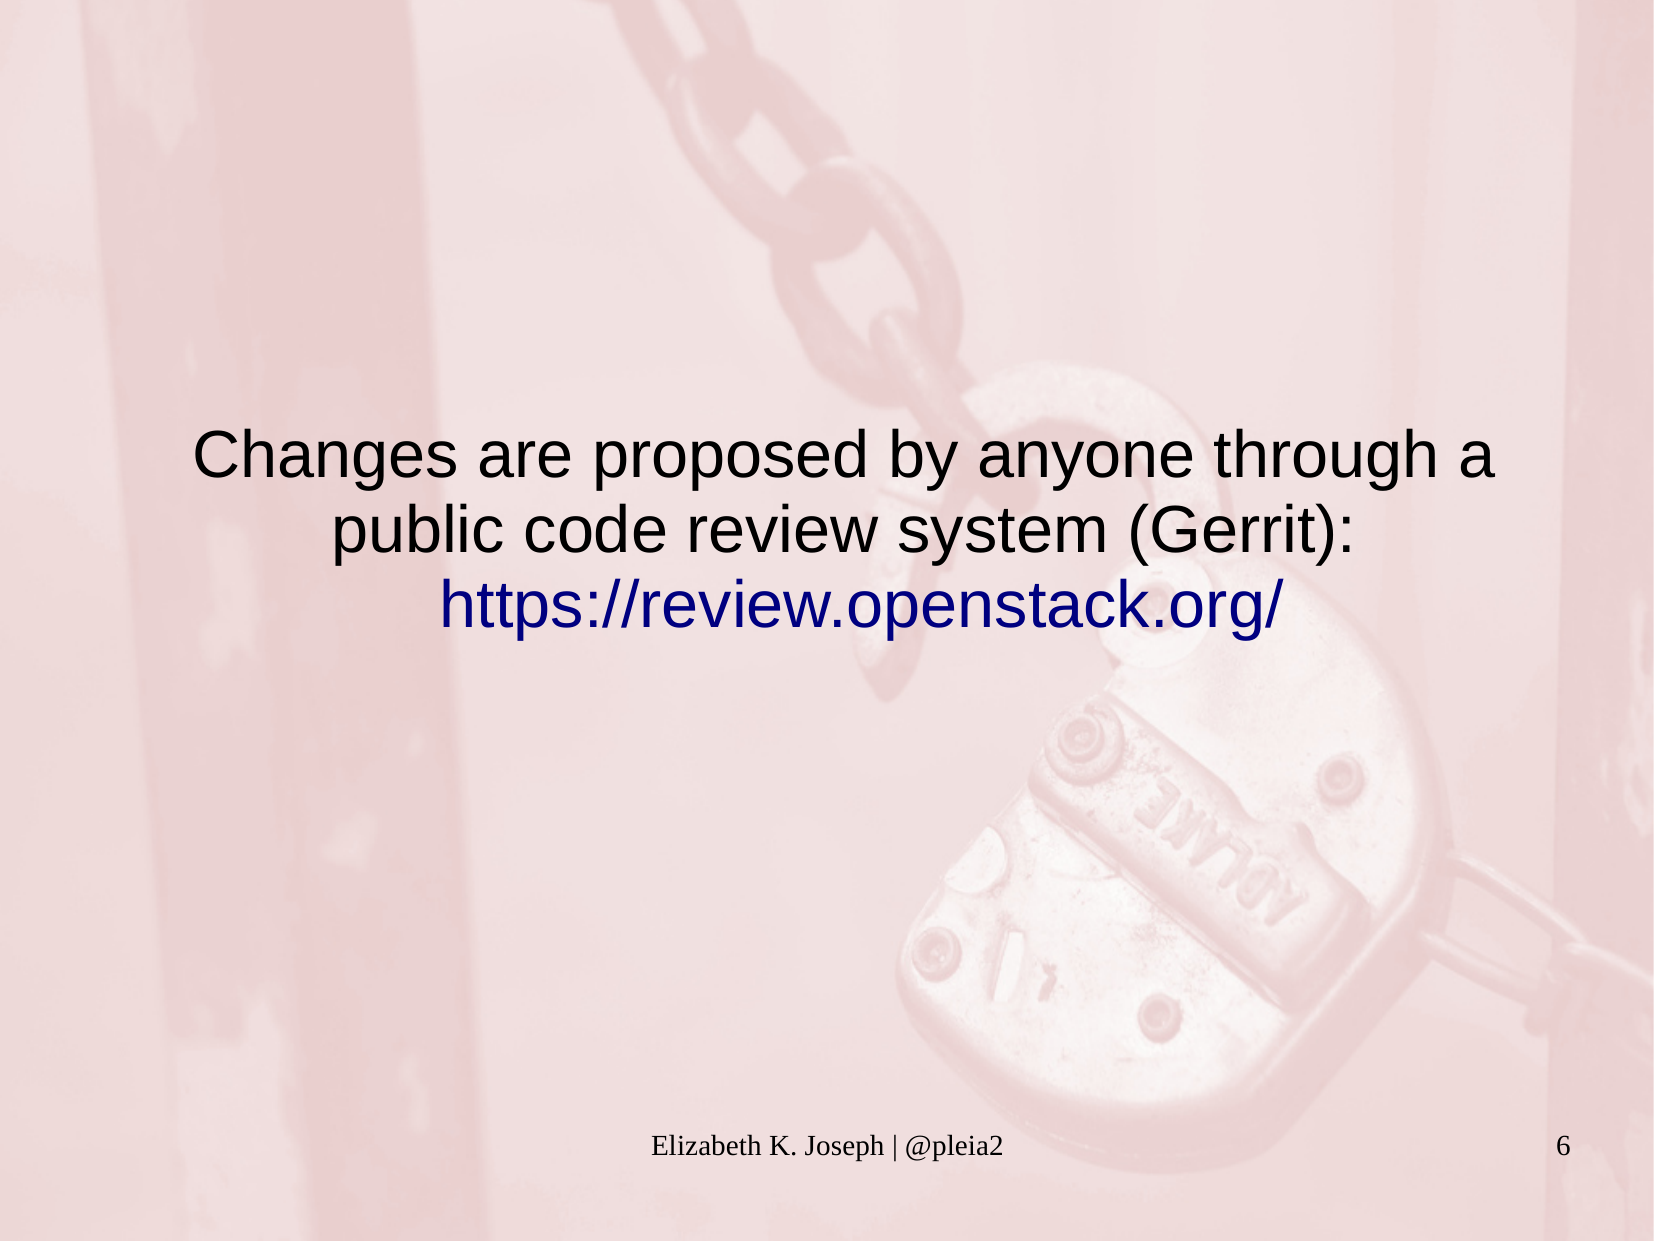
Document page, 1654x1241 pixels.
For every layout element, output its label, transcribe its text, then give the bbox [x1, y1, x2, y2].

subtitle Changes are proposed by anyone through a public code review system (Gerrit): https://review.openstack.org/ [82, 49, 1571, 1010]
picture [0, 0, 1654, 1241]
